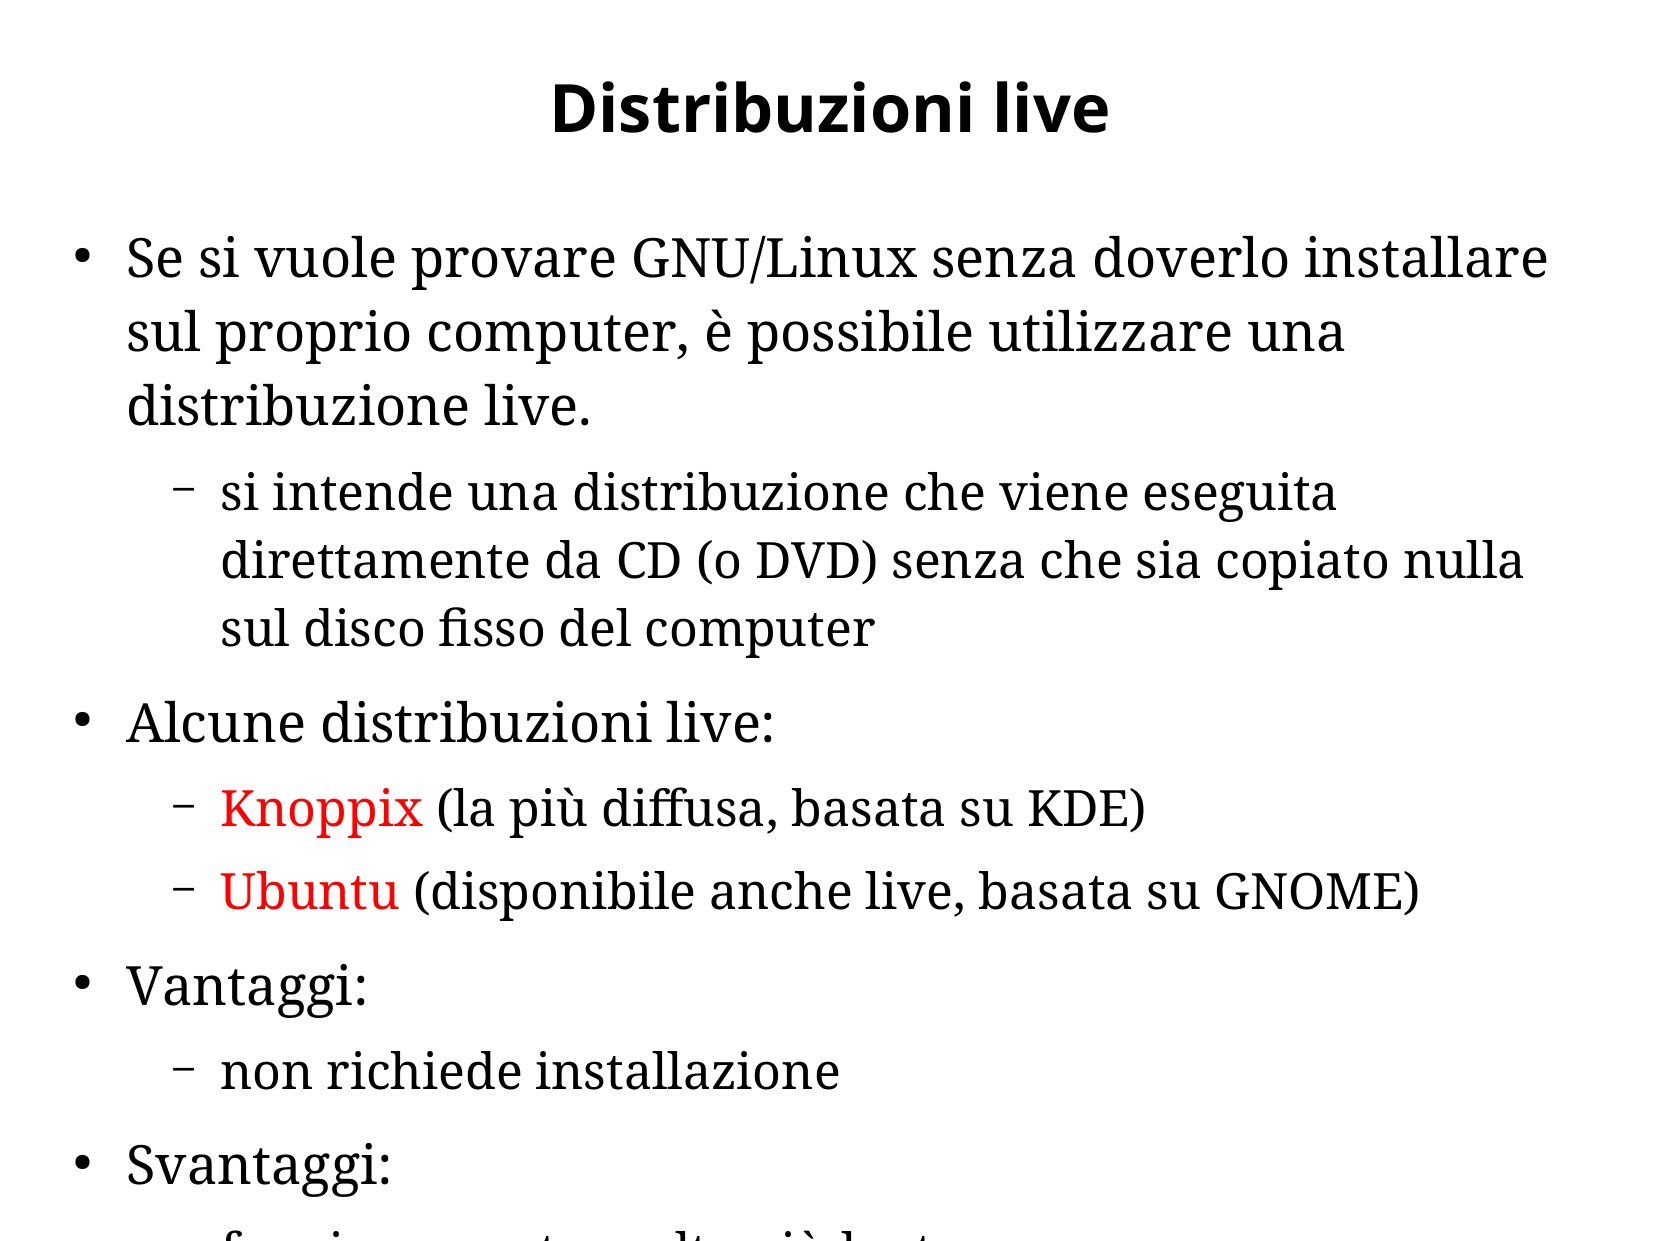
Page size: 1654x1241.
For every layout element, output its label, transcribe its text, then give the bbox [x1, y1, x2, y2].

title Distribuzioni live [52, 42, 1608, 173]
list Se si vuole provare GNU/Linux senza doverlo installare sul proprio computer, è possibile utilizzare una distribuzione live. si intende una distribuzione che viene eseguita direttamente da CD (o DVD) senza che sia copiato nulla sul disco fisso del computer Alcune distribuzioni live: Knoppix (la più diffusa, basata su KDE) Ubuntu (disponibile anche live, basata su GNOME) Vantaggi: non richiede installazione Svantaggi: funzionamento molto più lento [55, 219, 1605, 1179]
